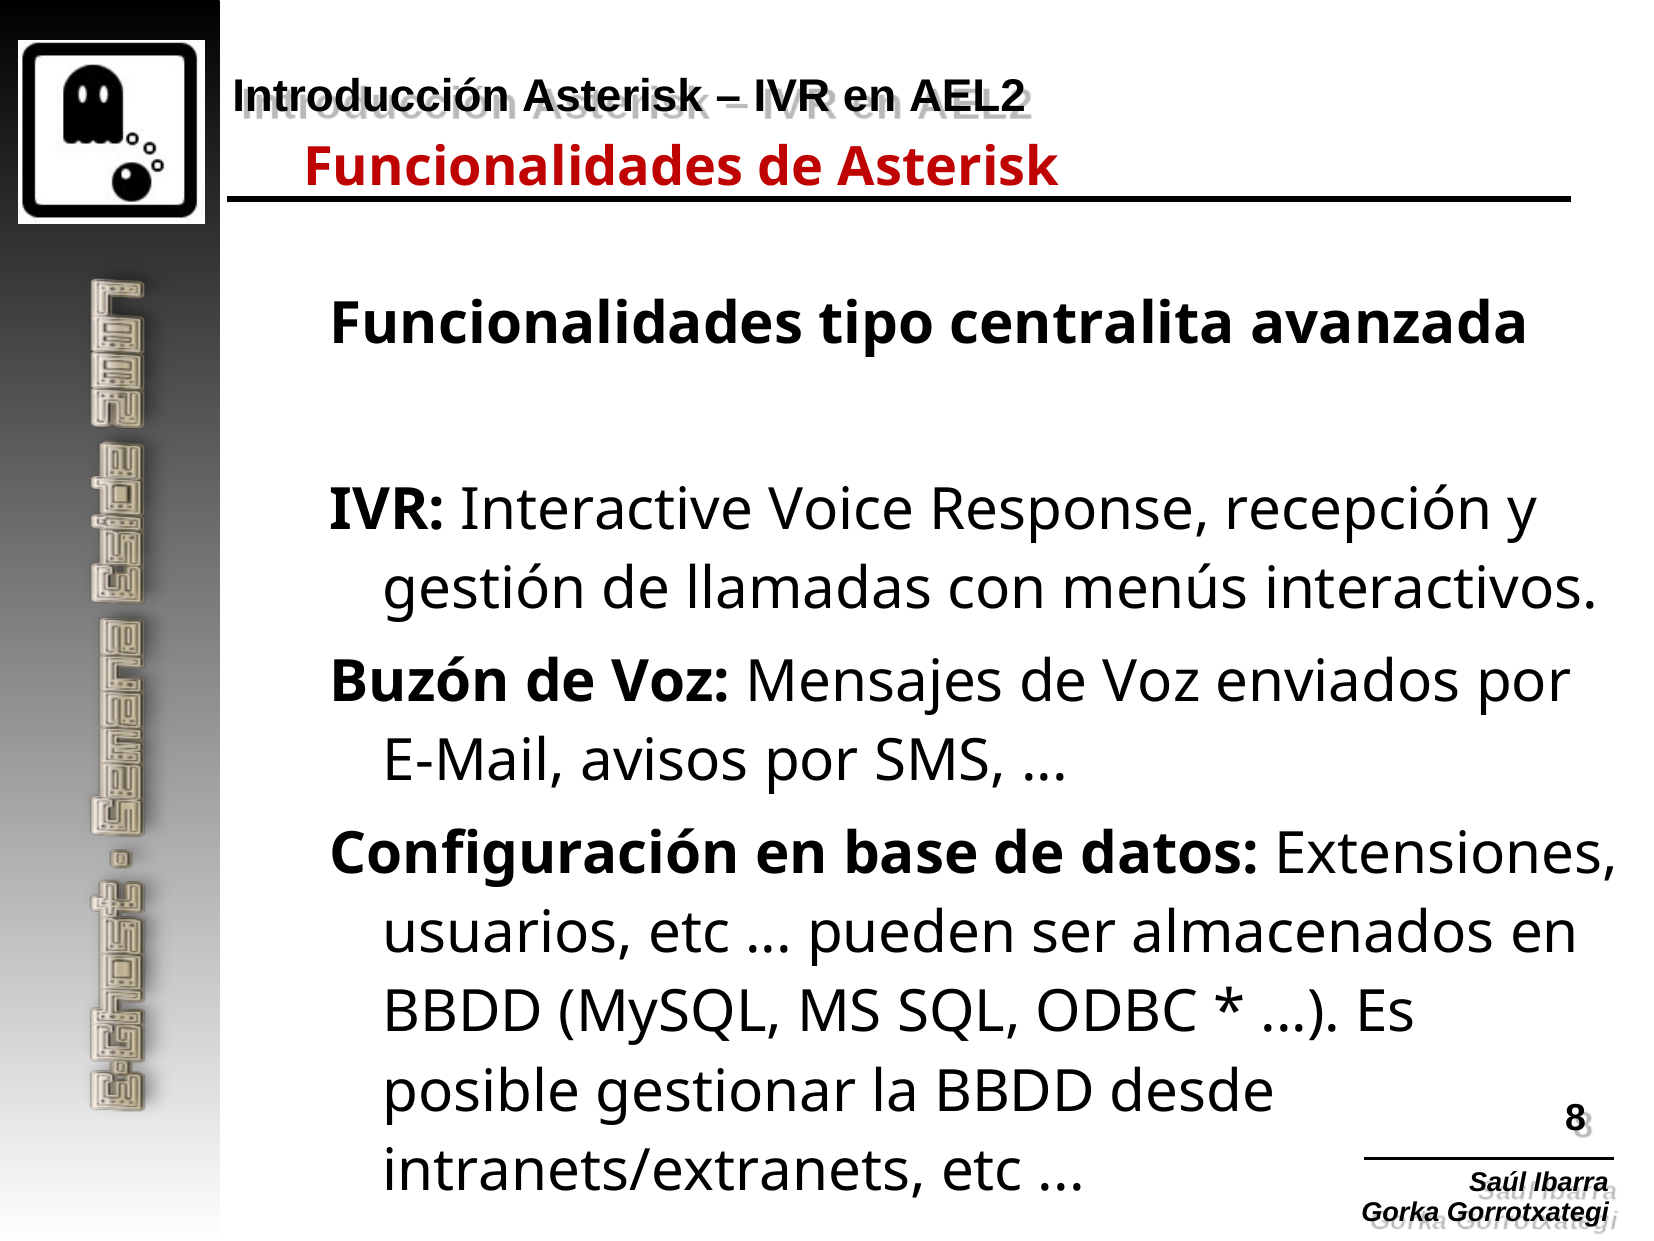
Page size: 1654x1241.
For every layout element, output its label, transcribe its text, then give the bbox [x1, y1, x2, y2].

picture [18, 40, 205, 224]
list Funcionalidades tipo centralita avanzada IVR: Interactive Voice Response, recepción y gestión de llamadas con menús interactivos. Buzón de Voz: Mensajes de Voz enviados por E-Mail, avisos por SMS, ... Configuración en base de datos: Extensiones, usuarios, etc ... pueden ser almacenados en BBDD (MySQL, MS SQL, ODBC * ...). Es posible gestionar la BBDD desde intranets/extranets, etc ... [312, 281, 1625, 1241]
title Funcionalidades de Asterisk [303, 125, 1624, 204]
picture [51, 250, 180, 1122]
